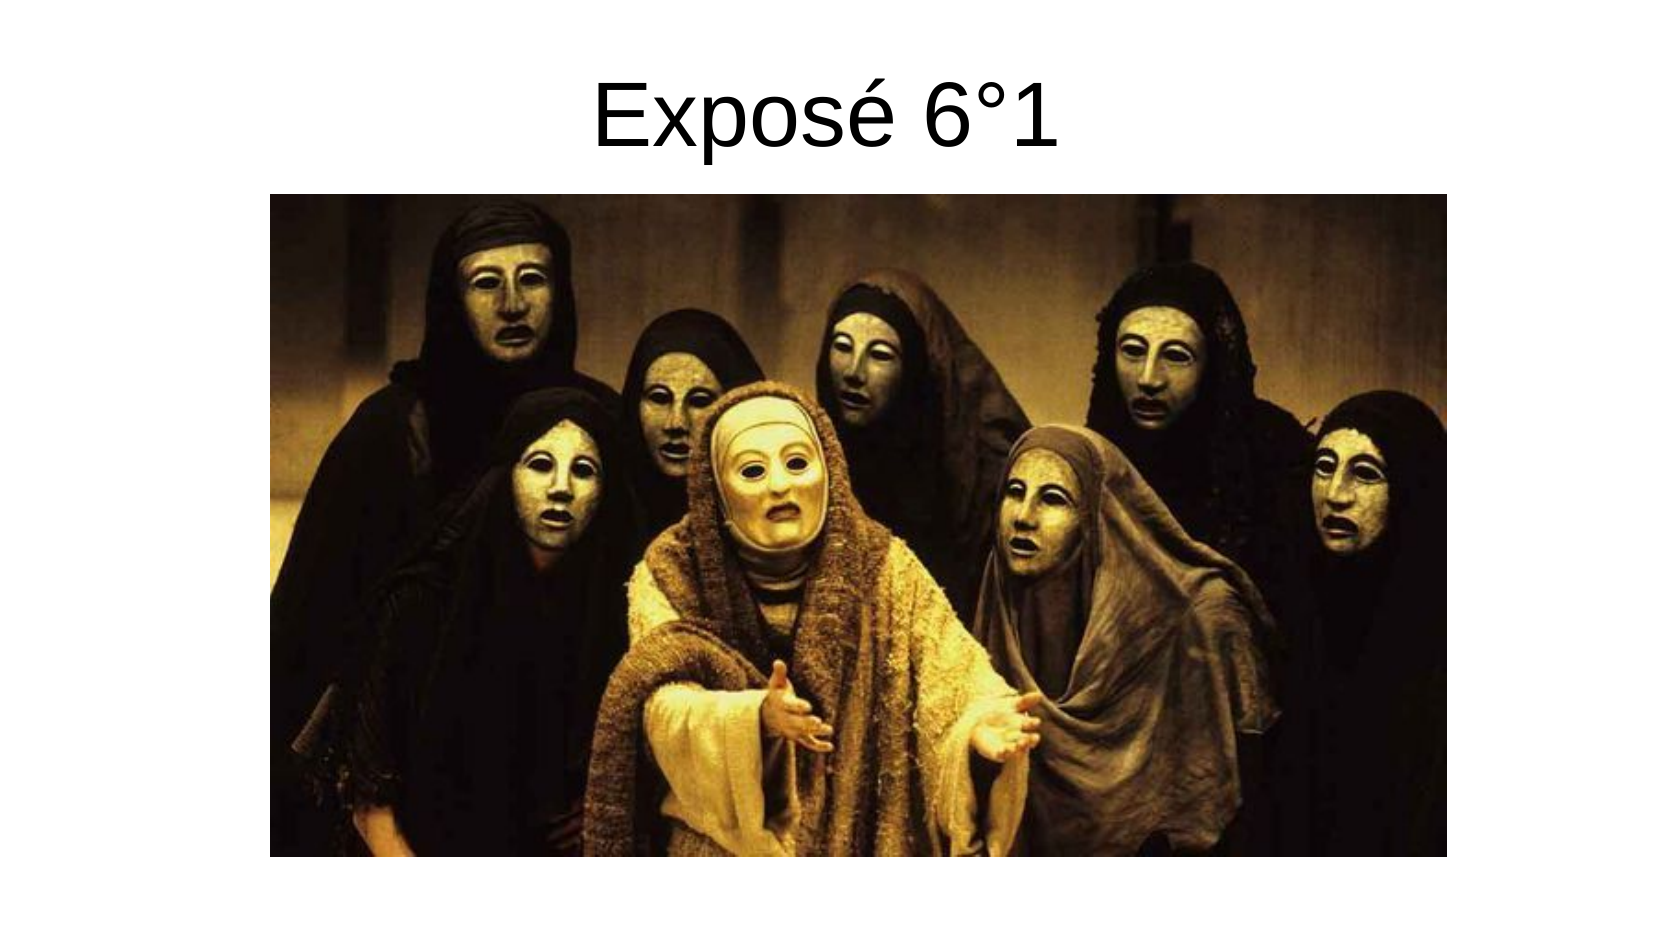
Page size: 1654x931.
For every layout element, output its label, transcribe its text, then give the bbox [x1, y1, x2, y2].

picture [270, 194, 1447, 857]
title Exposé 6°1 [82, 37, 1571, 193]
